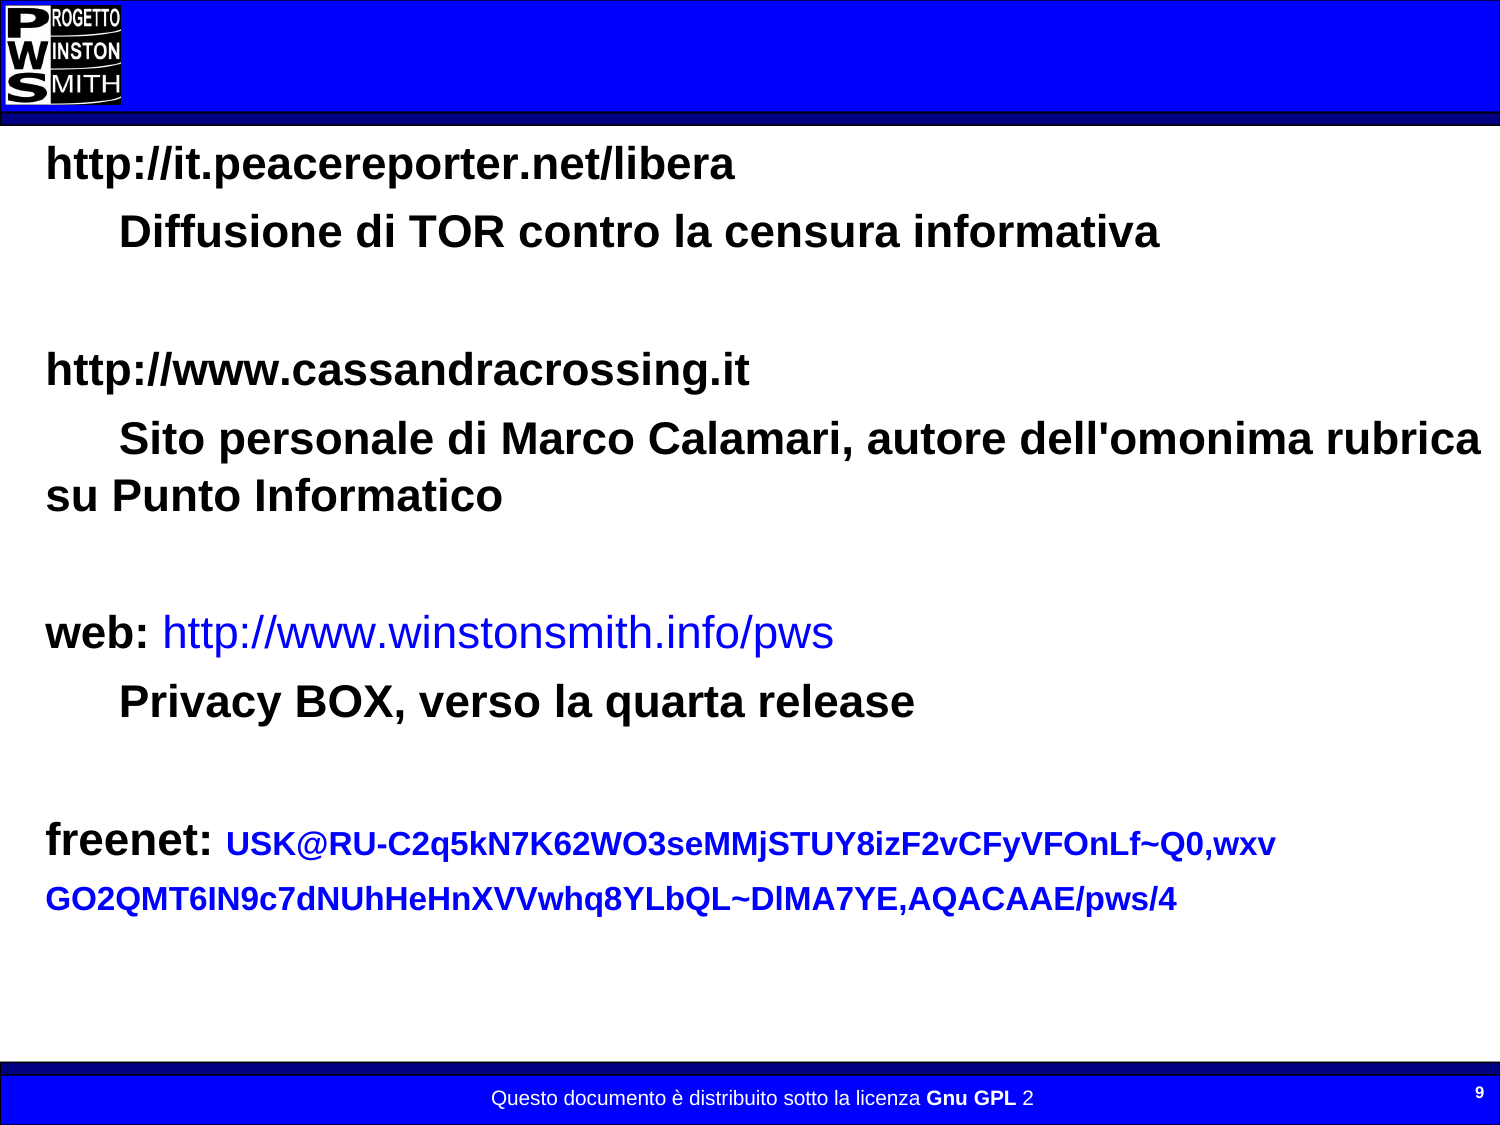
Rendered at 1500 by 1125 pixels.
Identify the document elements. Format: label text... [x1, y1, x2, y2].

picture [5, 5, 121, 105]
text_box http://it.peacereporter.net/libera Diffusione di TOR contro la censura informativa http://www.cassandracrossing.it Sito personale di Marco Calamari, autore dell'omonima rubrica su Punto Informatico web: http://www.winstonsmith.info/pws Privacy BOX, verso la quarta release freenet: USK@RU-C2q5kN7K62WO3seMMjSTUY8izF2vCFyVFOnLf~Q0,wxv GO2QMT6IN9c7dNUhHeHnXVVwhq8YLbQL~DlMA7YE,AQACAAE/pws/4 [29, 124, 1500, 926]
